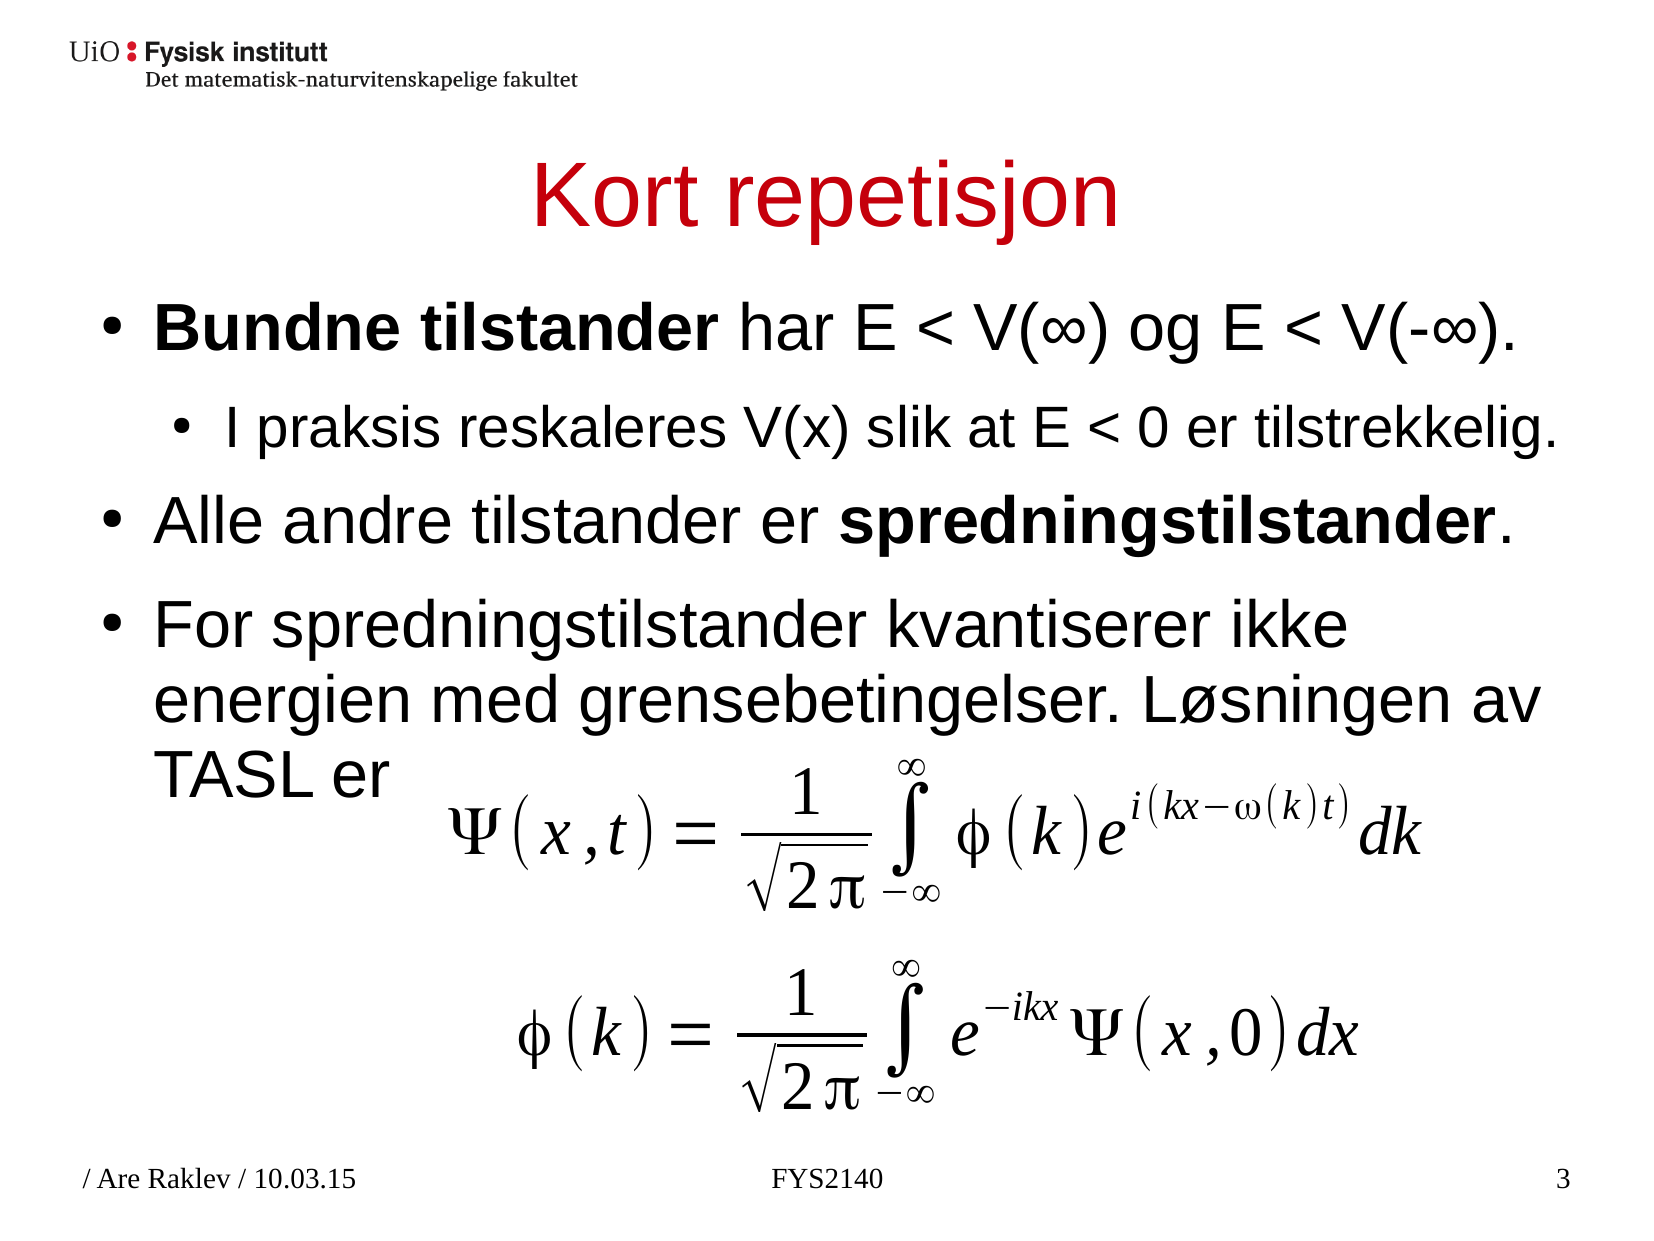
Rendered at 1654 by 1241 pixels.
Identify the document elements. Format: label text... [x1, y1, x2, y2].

chart [510, 952, 1368, 1124]
list Bundne tilstander har E < V(∞) og E < V(-∞). I praksis reskaleres V(x) slik at E < 0 er tilstrekkelig. Alle andre tilstander er spredningstilstander. For spredningstilstander kvantiserer ikke energien med grensebetingelser. Løsningen av TASL er [82, 290, 1576, 1094]
chart [439, 752, 1434, 924]
title Kort repetisjon [82, 90, 1571, 290]
picture [68, 37, 581, 93]
